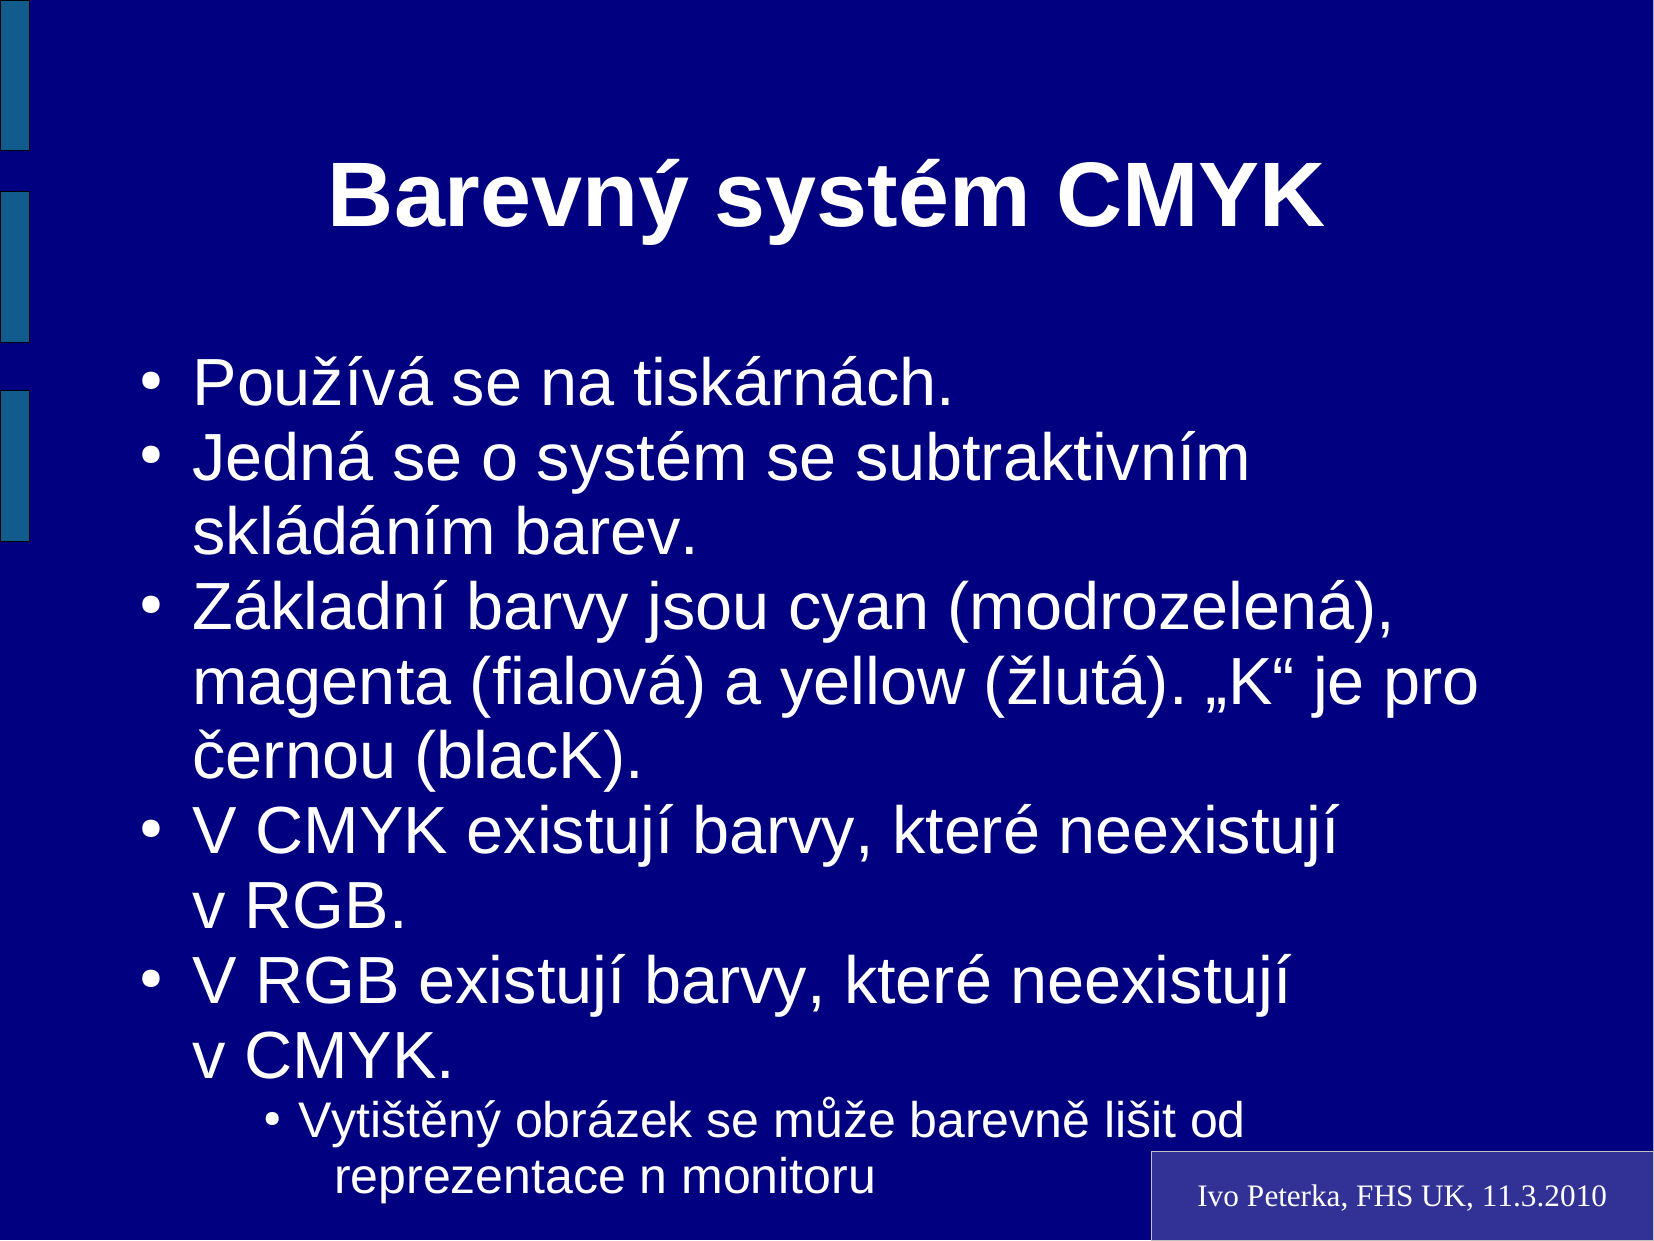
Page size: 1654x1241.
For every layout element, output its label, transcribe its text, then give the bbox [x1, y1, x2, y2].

title Barevný systém CMYK [121, 98, 1534, 291]
list Používá se na tiskárnách. Jedná se o systém se subtraktivním skládáním barev. Základní barvy jsou cyan (modrozelená), magenta (fialová) a yellow (žlutá). „K“ je pro černou (blacK). V CMYK existují barvy, které neexistují v RGB. V RGB existují barvy, které neexistují v CMYK. Vytištěný obrázek se může barevně lišit od reprezentace n monitoru [121, 344, 1534, 1204]
